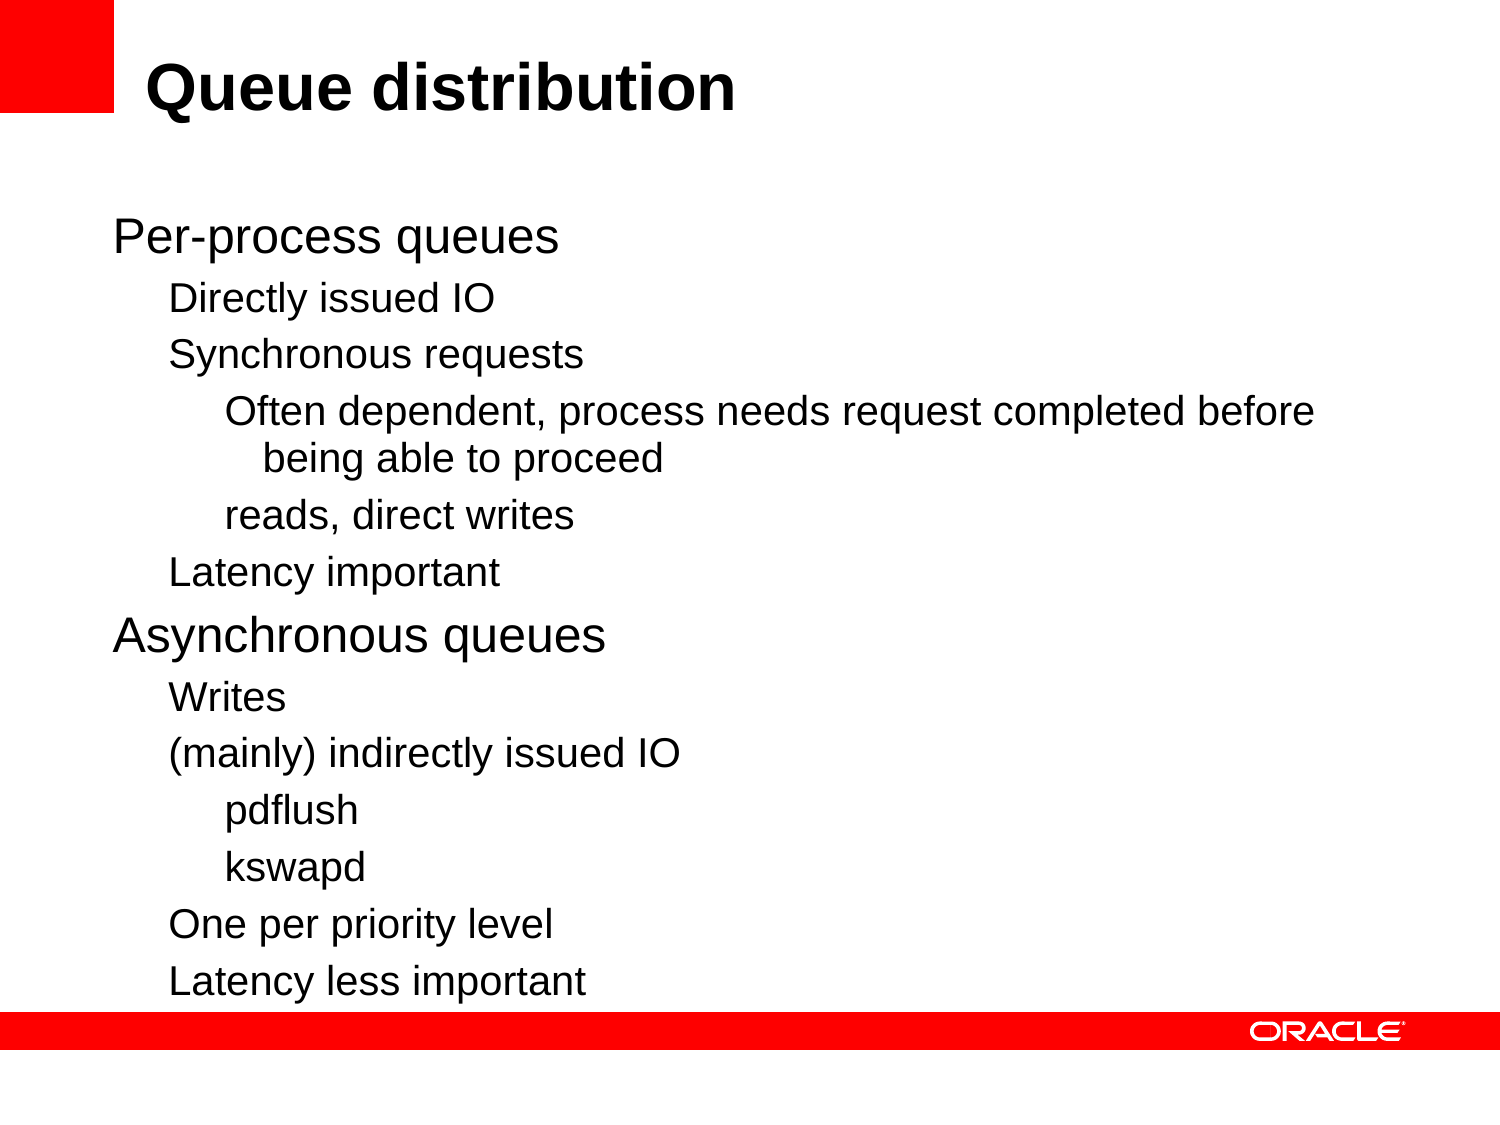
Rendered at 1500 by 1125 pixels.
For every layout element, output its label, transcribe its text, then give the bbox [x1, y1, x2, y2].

picture [0, 1012, 1500, 1050]
title Queue distribution [145, 49, 1390, 205]
picture [0, 0, 114, 113]
list Per-process queues Directly issued IO Synchronous requests Often dependent, process needs request completed before being able to proceed reads, direct writes Latency important Asynchronous queues Writes (mainly) indirectly issued IO pdflush kswapd One per priority level Latency less important [112, 208, 1349, 1005]
